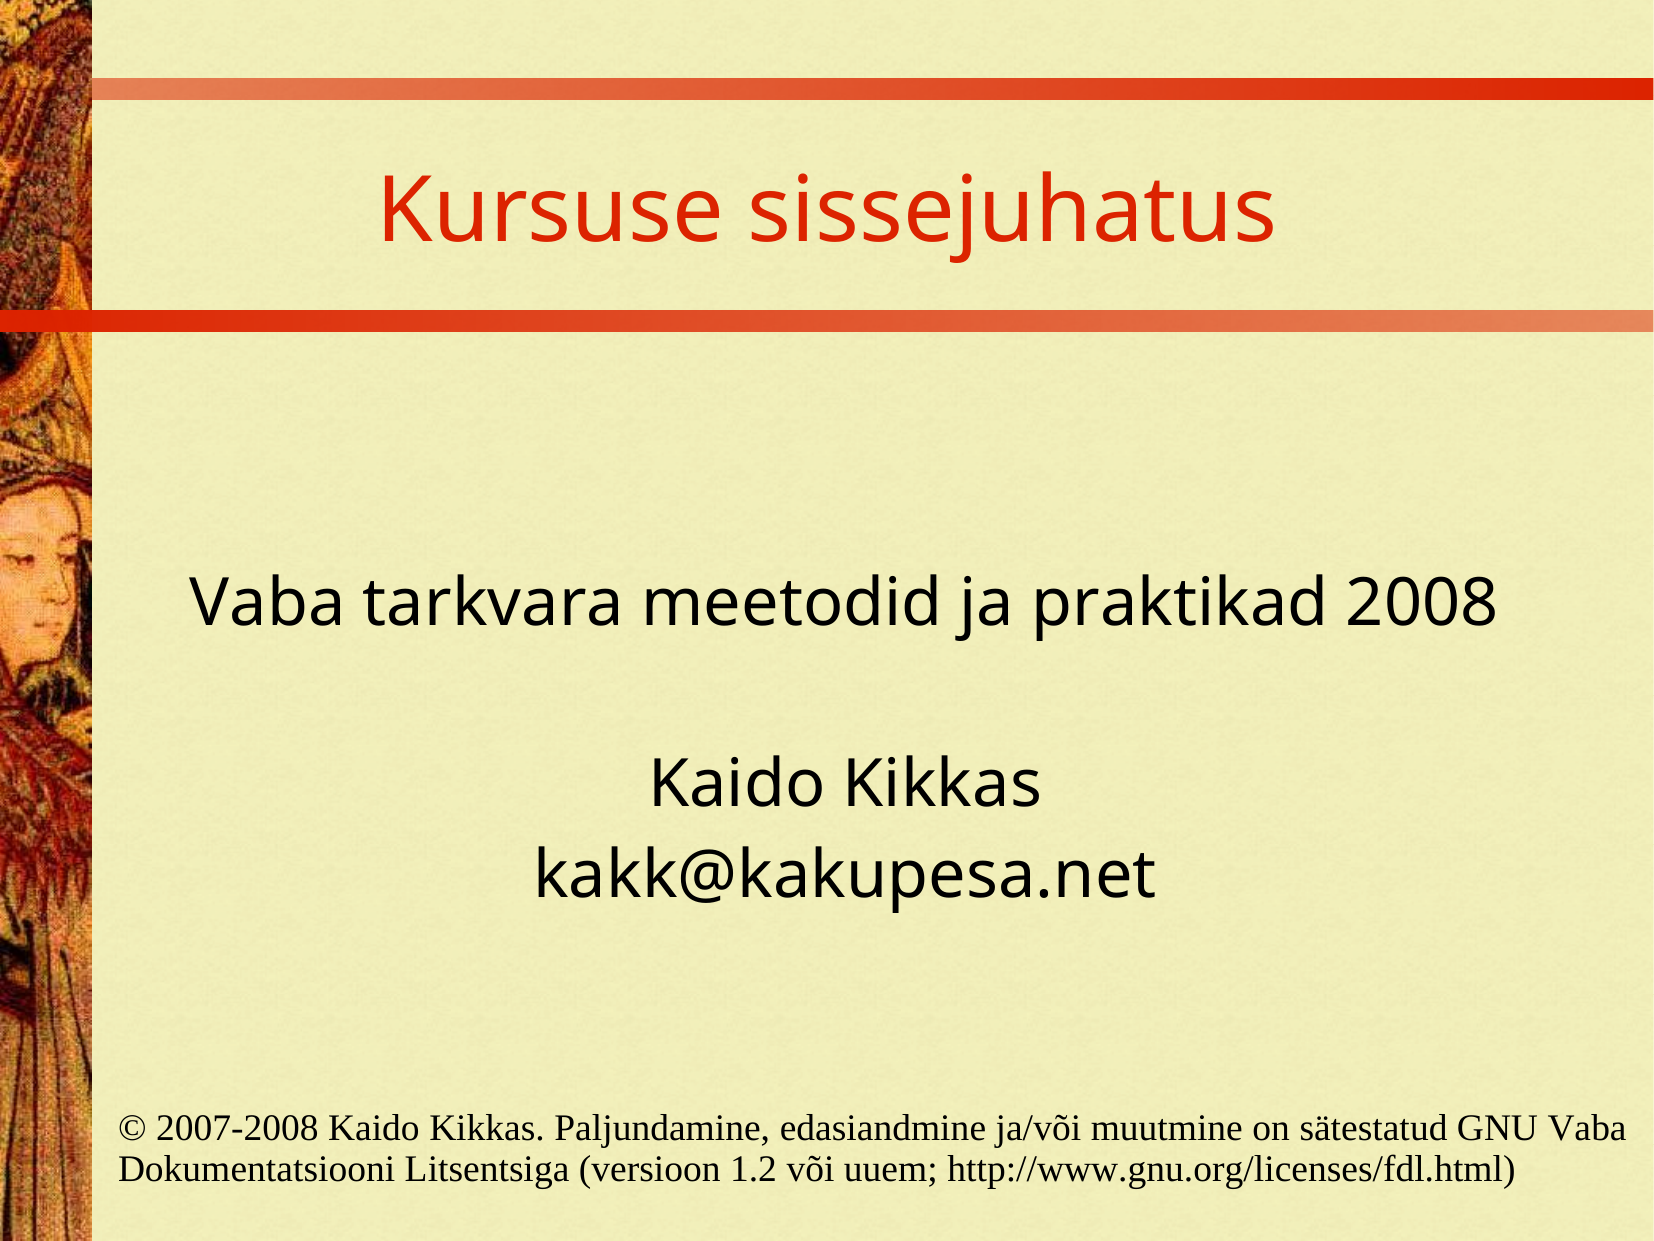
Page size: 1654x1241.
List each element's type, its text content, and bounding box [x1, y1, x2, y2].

subtitle Vaba tarkvara meetodid ja praktikad 2008 Kaido Kikkas kakk@kakupesa.net [121, 344, 1534, 1106]
title Kursuse sissejuhatus [121, 102, 1534, 311]
text_box © 2007-2008 Kaido Kikkas. Paljundamine, edasiandmine ja/või muutmine on sätestatud GNU Vaba Dokumentatsiooni Litsentsiga (versioon 1.2 või uuem; http://www.gnu.org/licenses/fdl.html) [118, 1106, 1654, 1211]
picture [0, 0, 1654, 310]
picture [0, 332, 1654, 1241]
